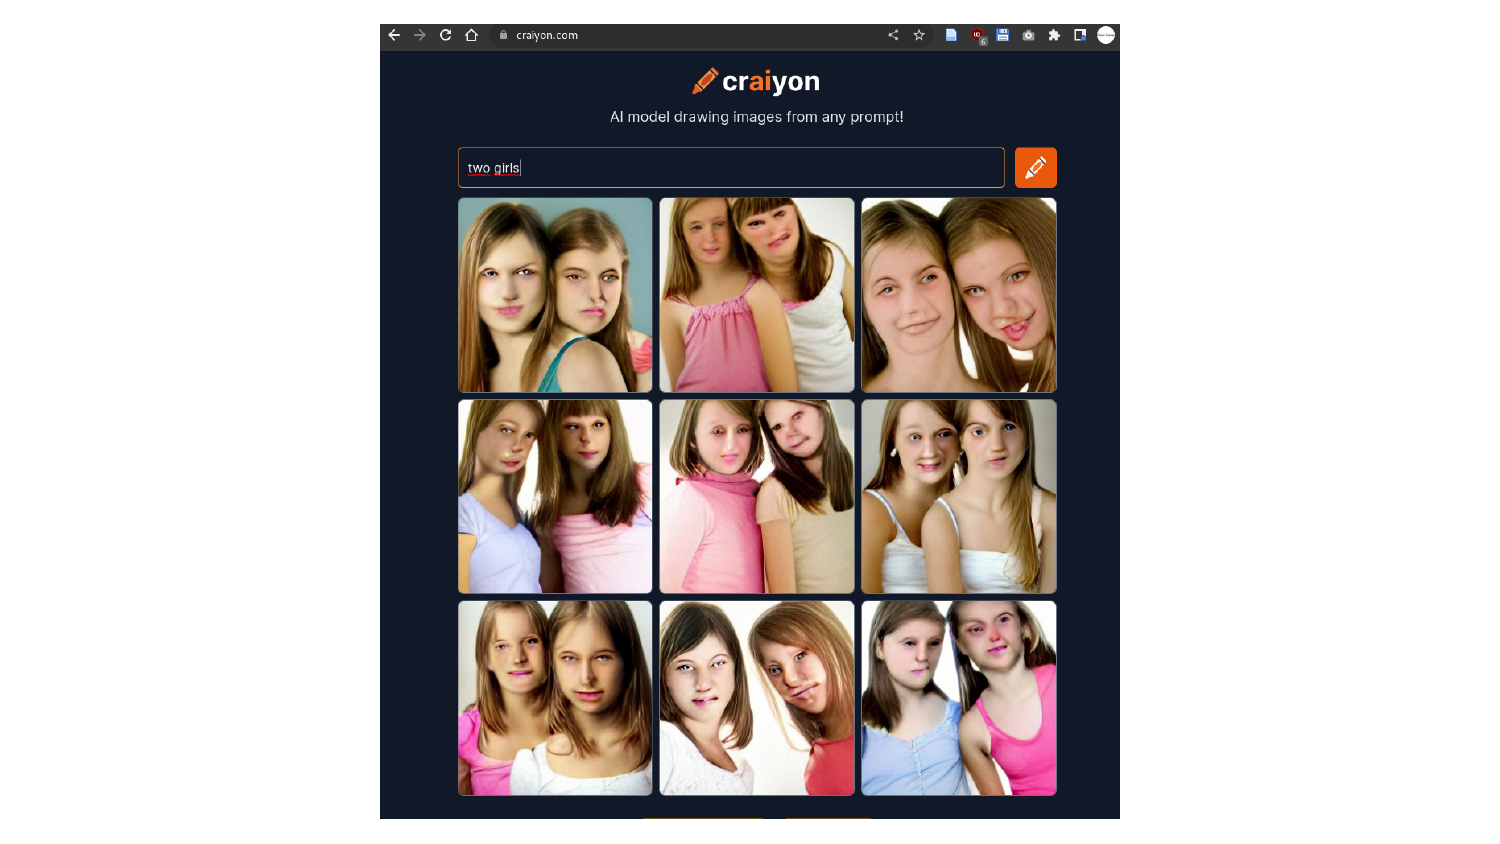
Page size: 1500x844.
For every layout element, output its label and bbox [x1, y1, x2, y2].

picture [380, 24, 1120, 819]
